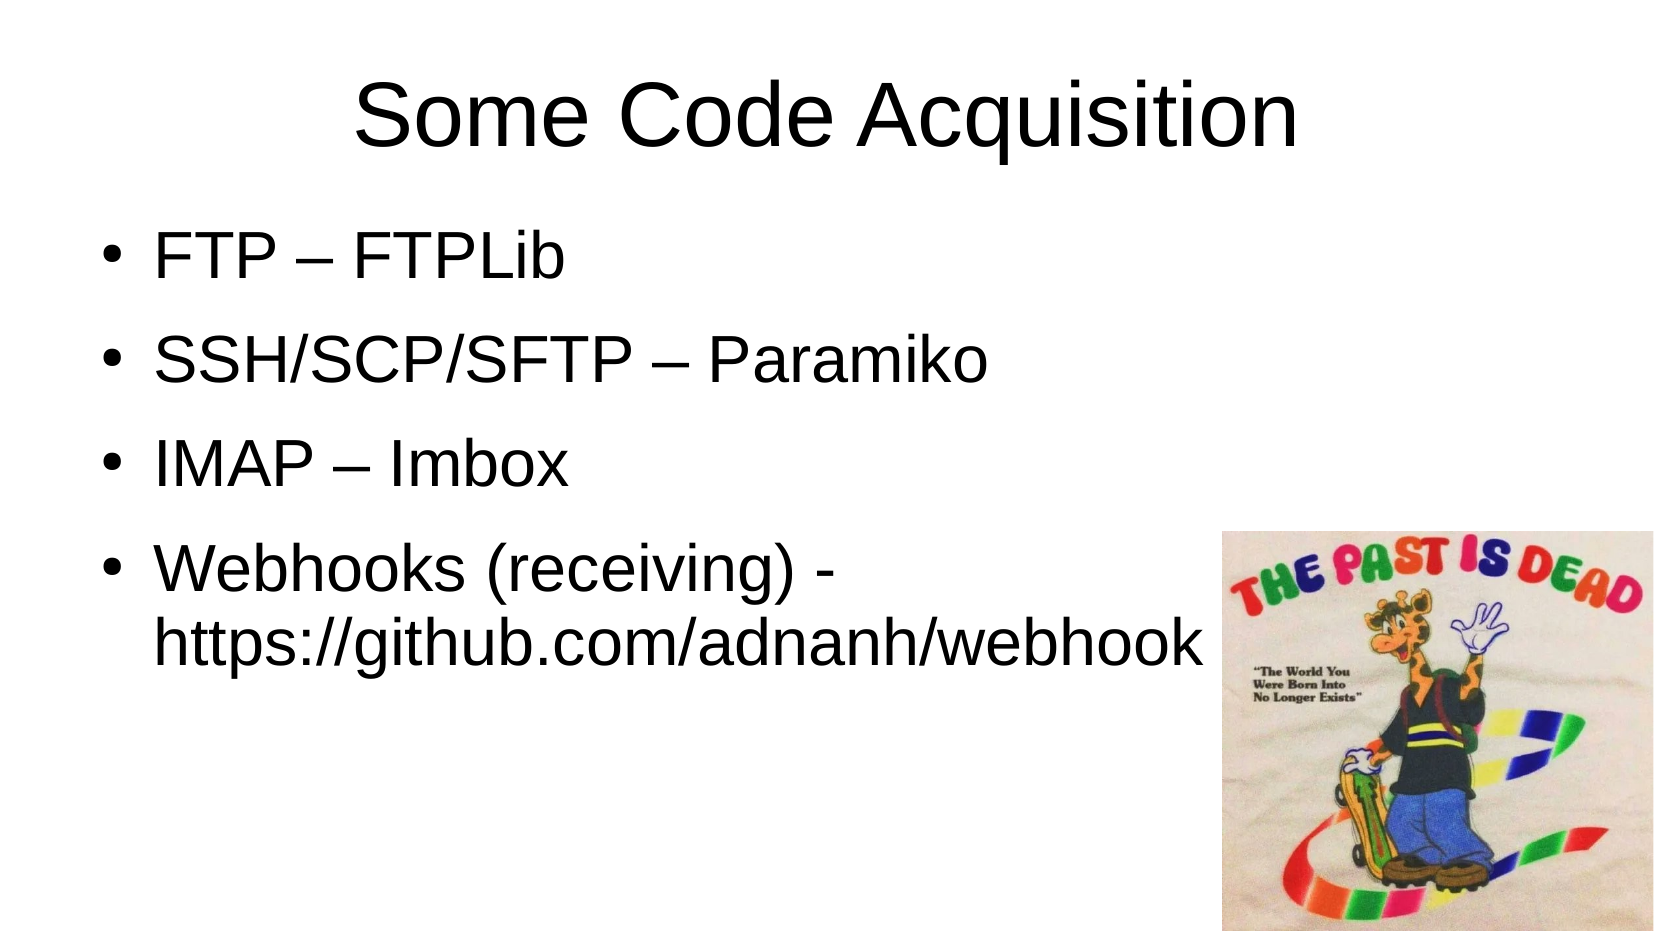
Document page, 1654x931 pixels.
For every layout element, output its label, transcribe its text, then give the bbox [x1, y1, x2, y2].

list FTP – FTPLib SSH/SCP/SFTP – Paramiko IMAP – Imbox Webhooks (receiving) - https://github.com/adnanh/webhook [82, 217, 1571, 857]
title Some Code Acquisition [82, 37, 1571, 193]
picture [1222, 531, 1654, 931]
